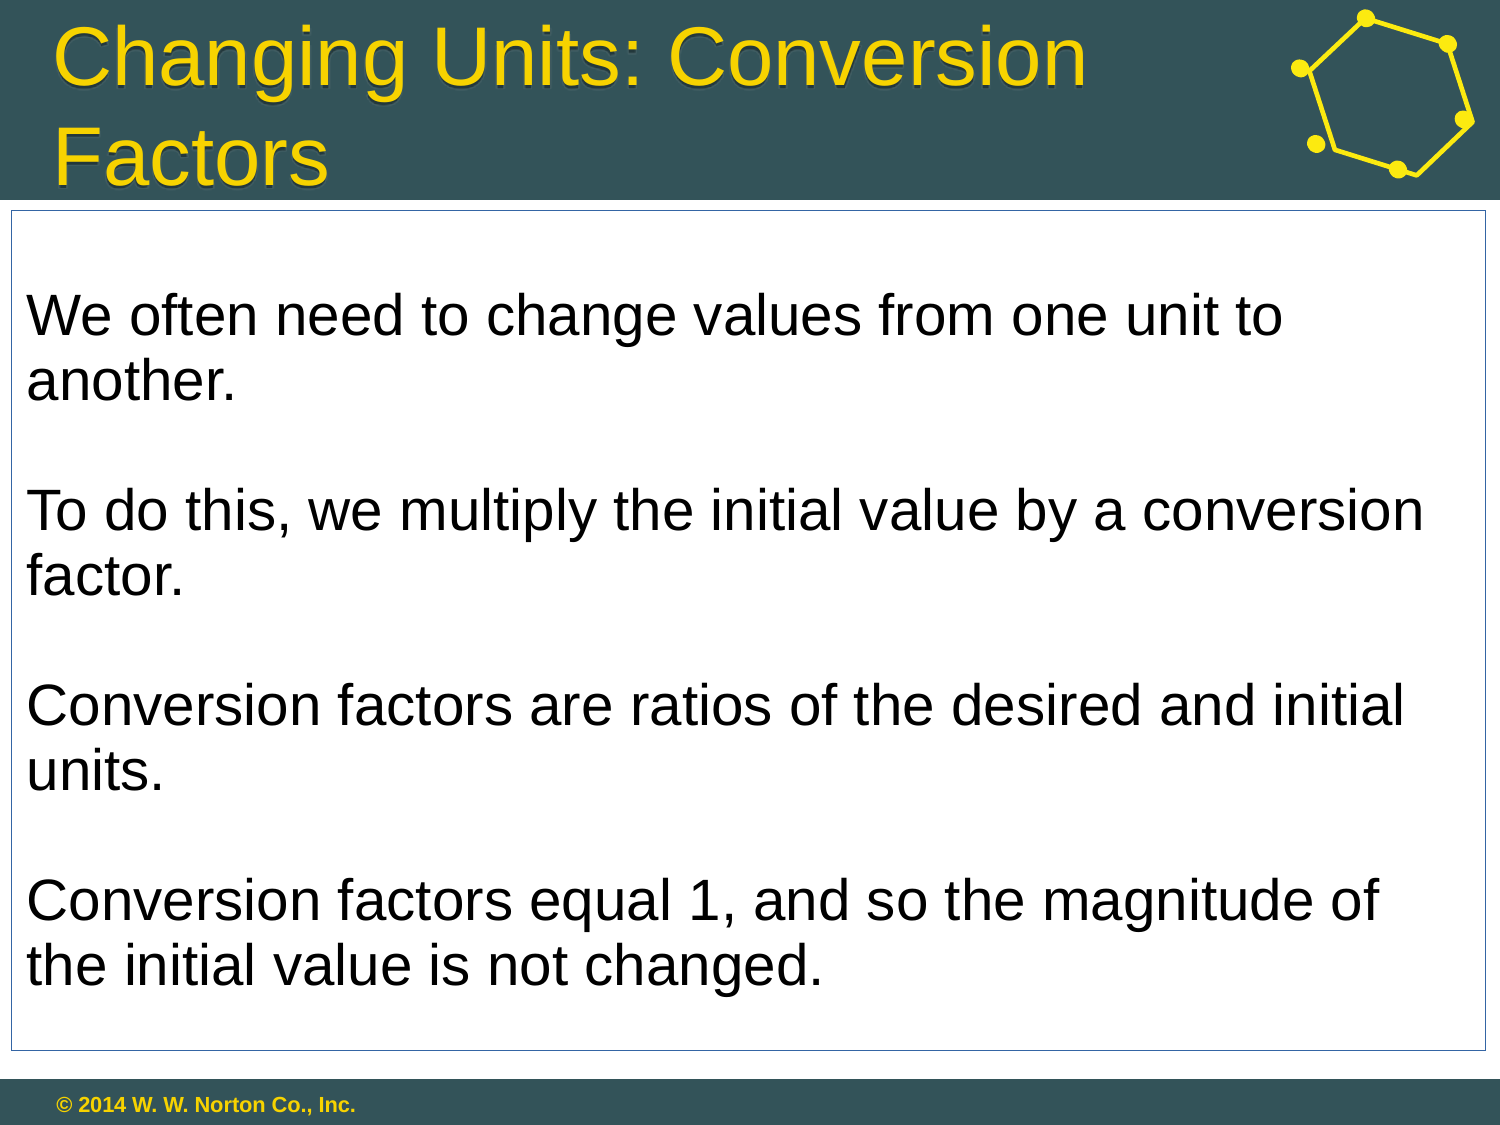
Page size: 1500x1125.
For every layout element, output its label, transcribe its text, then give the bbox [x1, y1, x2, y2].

text_box We often need to change values from one unit to another. To do this, we multiply the initial value by a conversion factor. Conversion factors are ratios of the desired and initial units. Conversion factors equal 1, and so the magnitude of the initial value is not changed. [11, 210, 1486, 1051]
title Changing Units: Conversion Factors [37, 14, 1225, 190]
